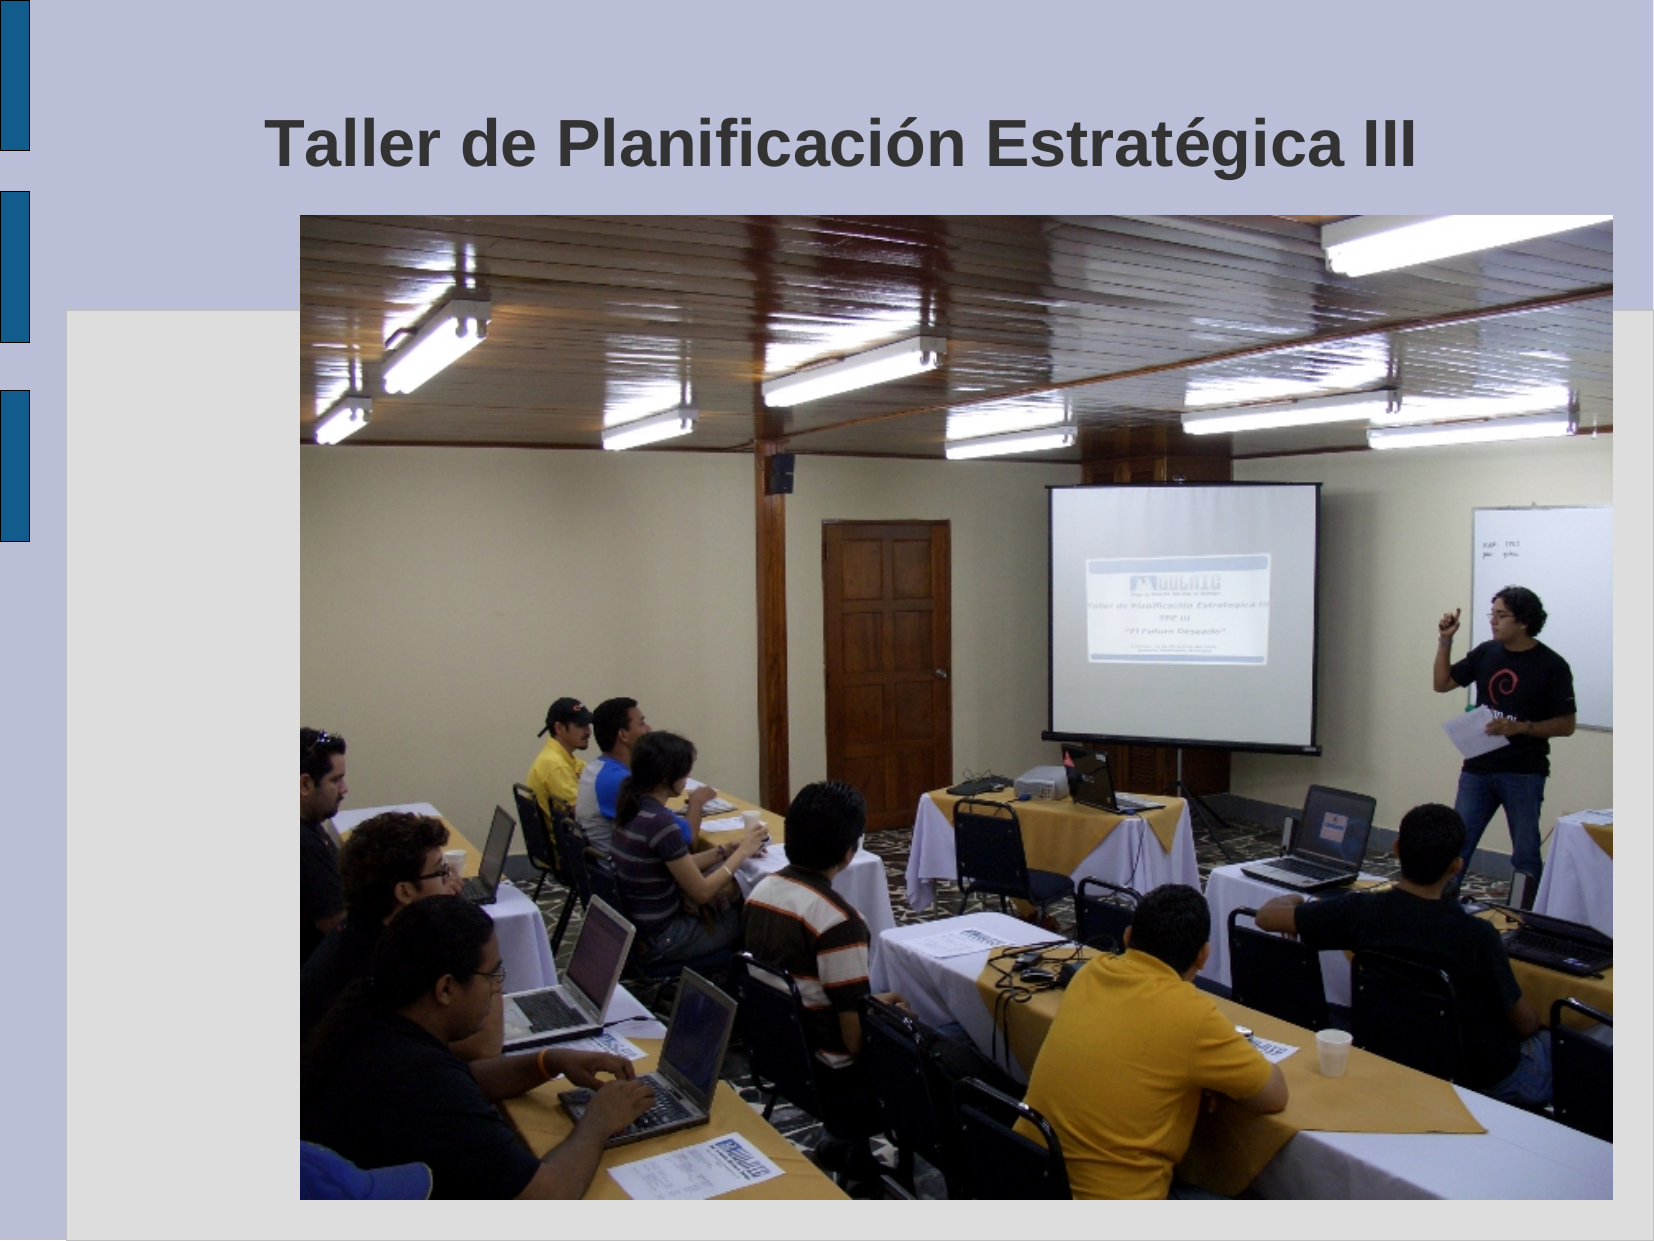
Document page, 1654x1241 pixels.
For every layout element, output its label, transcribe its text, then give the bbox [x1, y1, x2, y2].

picture [300, 215, 1613, 1201]
title Taller de Planificación Estratégica III [150, 61, 1534, 226]
